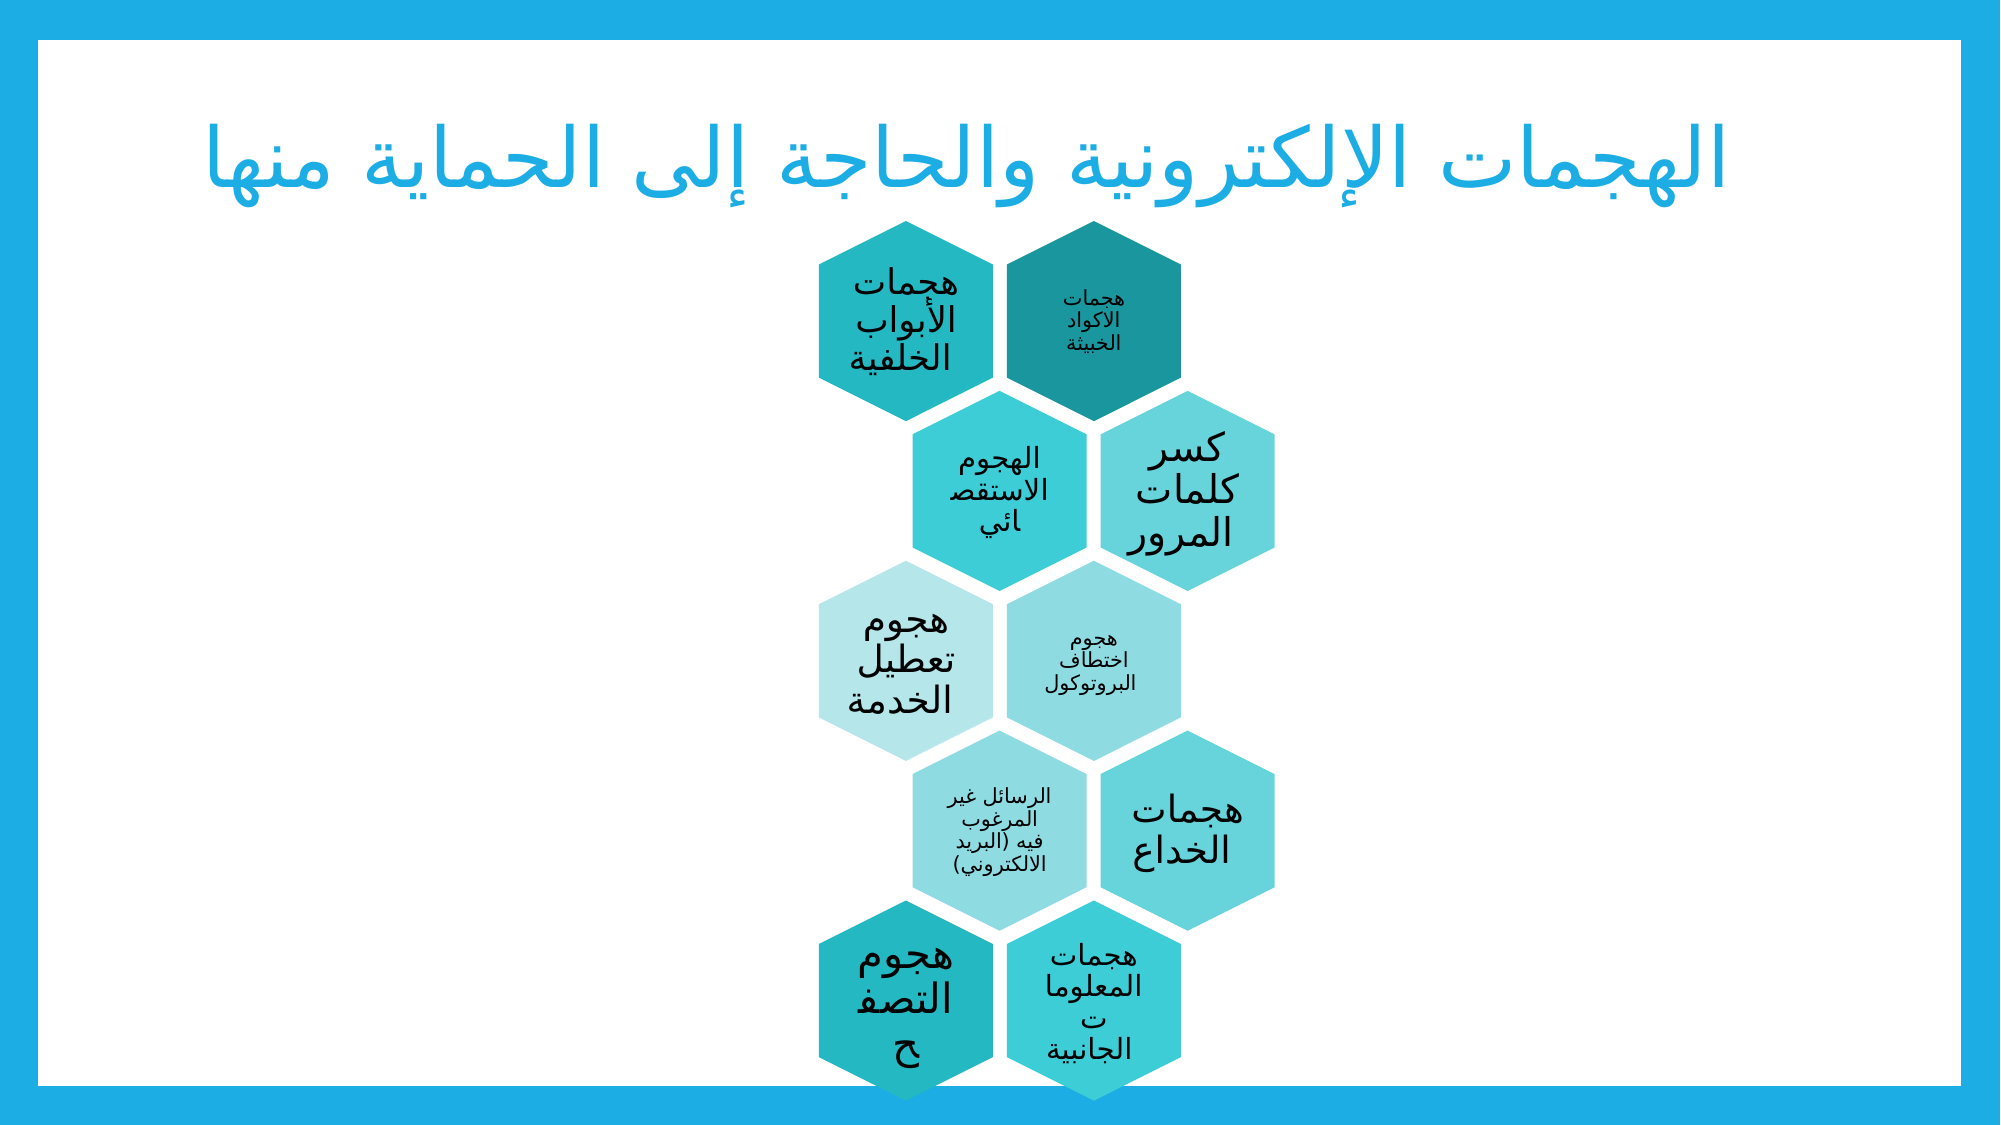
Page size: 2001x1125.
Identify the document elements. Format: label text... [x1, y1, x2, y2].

text_box هجوم تعطيل الخدمة [818, 560, 993, 761]
title الهجمات الإلكترونية والحاجة إلى الحماية منها [187, 99, 1808, 221]
text_box هجوم التصفح [818, 900, 993, 1101]
text_box هجمات المعلومات الجانبية [1006, 900, 1181, 1101]
text_box هجمات الاكواد الخبيثة [1006, 220, 1181, 422]
text_box كسر كلمات المرور [1100, 390, 1275, 592]
text_box هجمات الأبواب الخلفية [818, 220, 993, 422]
text_box هجوم اختطاف البروتوكول [1006, 560, 1181, 761]
text_box الرسائل غير المرغوب فيه (البريد الالكتروني) [912, 730, 1087, 931]
text_box هجمات الخداع [1100, 730, 1275, 931]
text_box الهجوم الاستقصائي [912, 390, 1087, 592]
